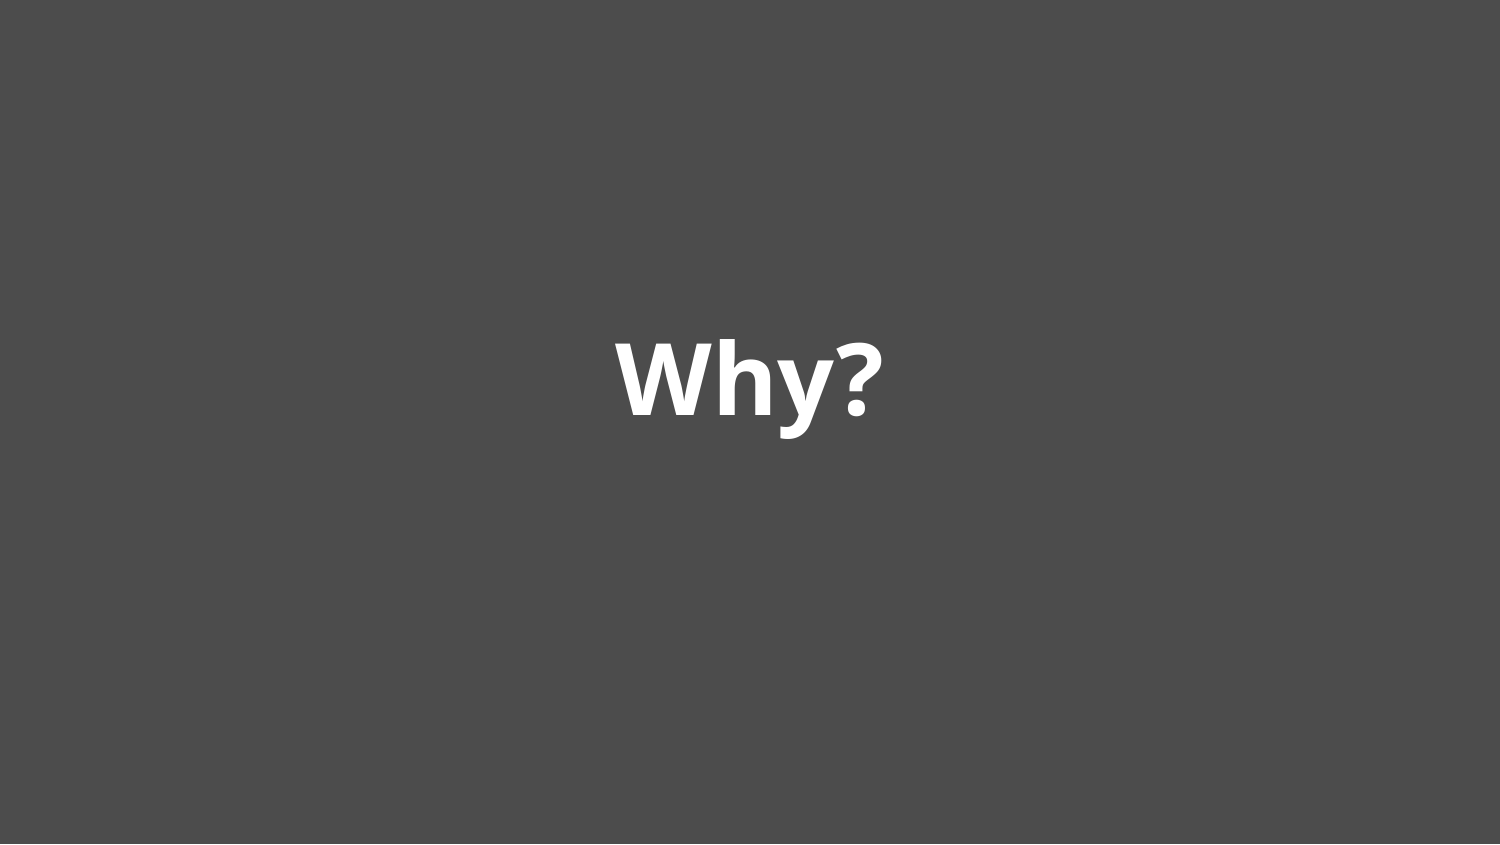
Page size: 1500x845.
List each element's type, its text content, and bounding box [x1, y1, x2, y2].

title Why? [112, 259, 1388, 451]
